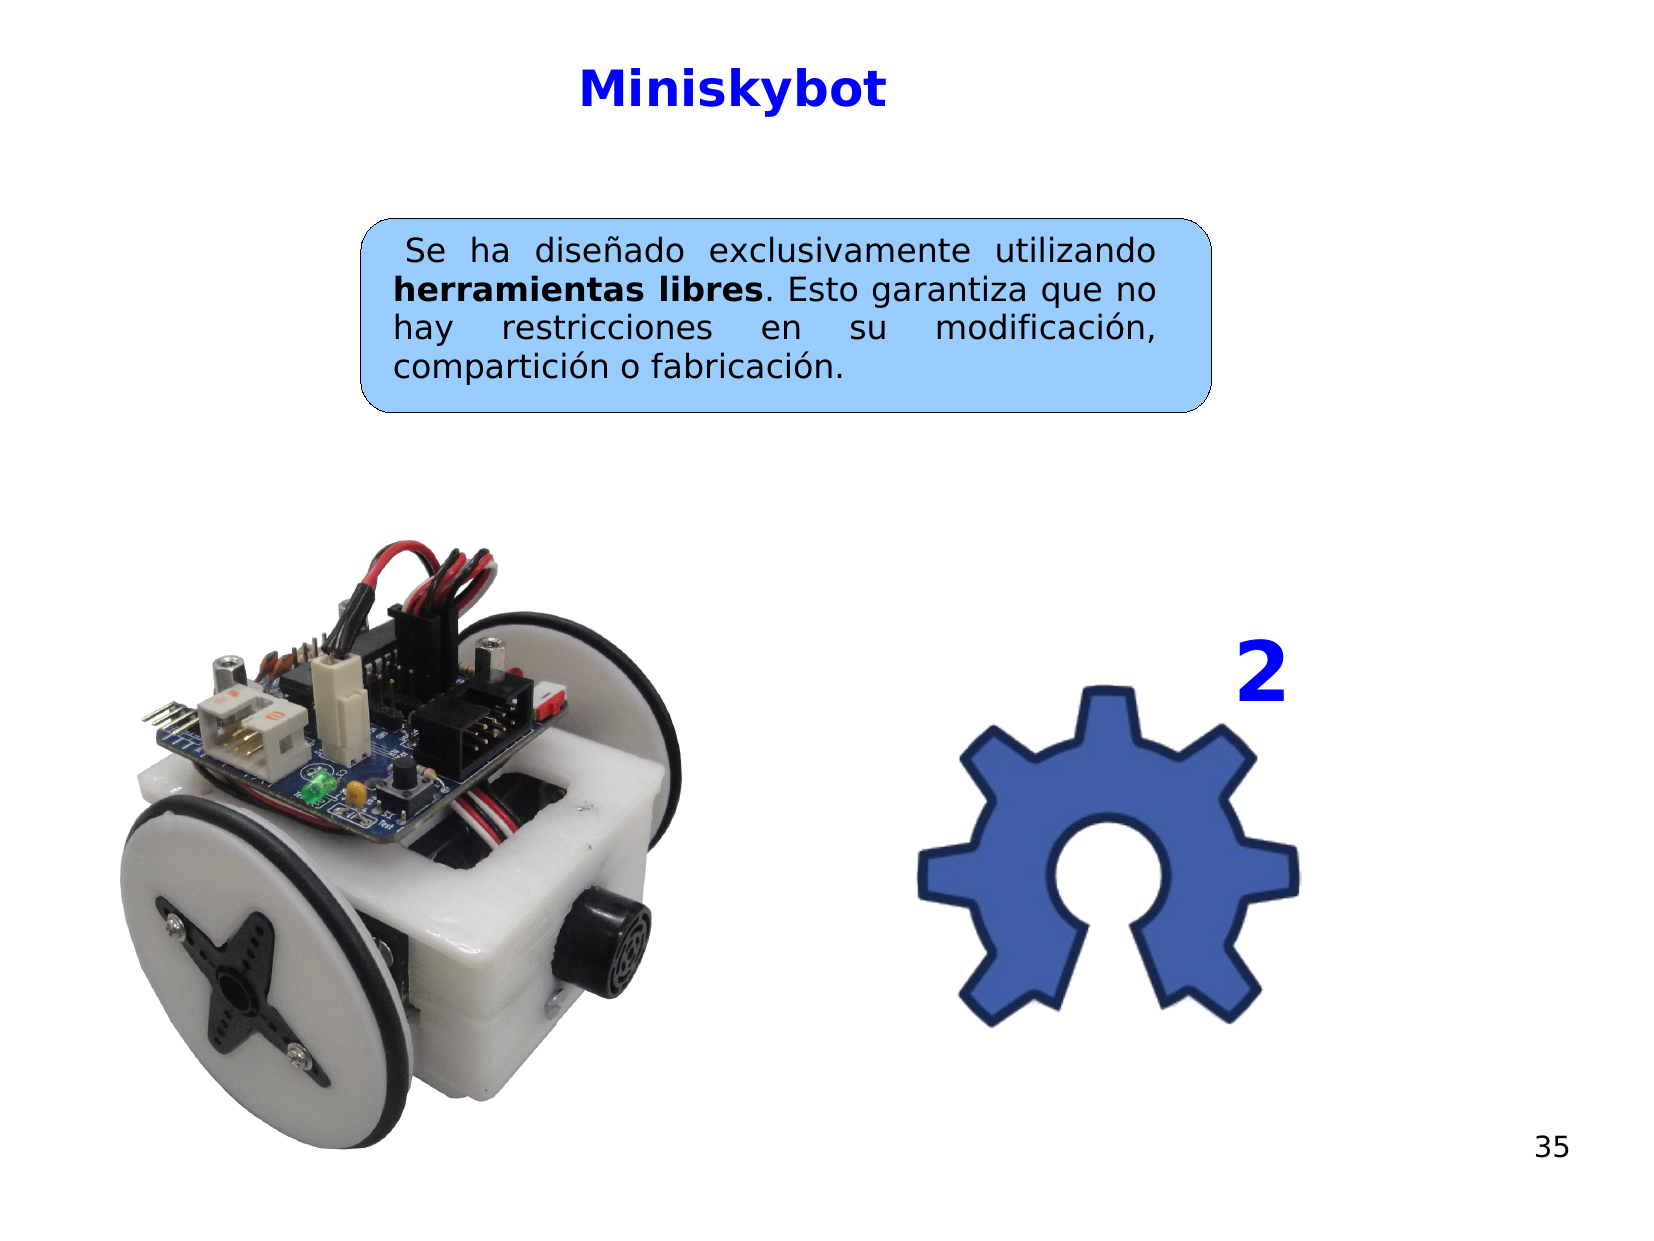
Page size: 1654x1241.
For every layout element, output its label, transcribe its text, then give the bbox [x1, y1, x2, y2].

picture [916, 684, 1302, 1031]
picture [98, 522, 708, 1181]
text_box 2 [1219, 616, 1312, 729]
text_box [360, 218, 1209, 413]
text_box Miniskybot [563, 52, 1166, 126]
text_box Se ha diseñado exclusivamente utilizando herramientas libres. Esto garantiza que no hay restricciones en su modificación, compartición o fabricación. [378, 224, 1220, 394]
